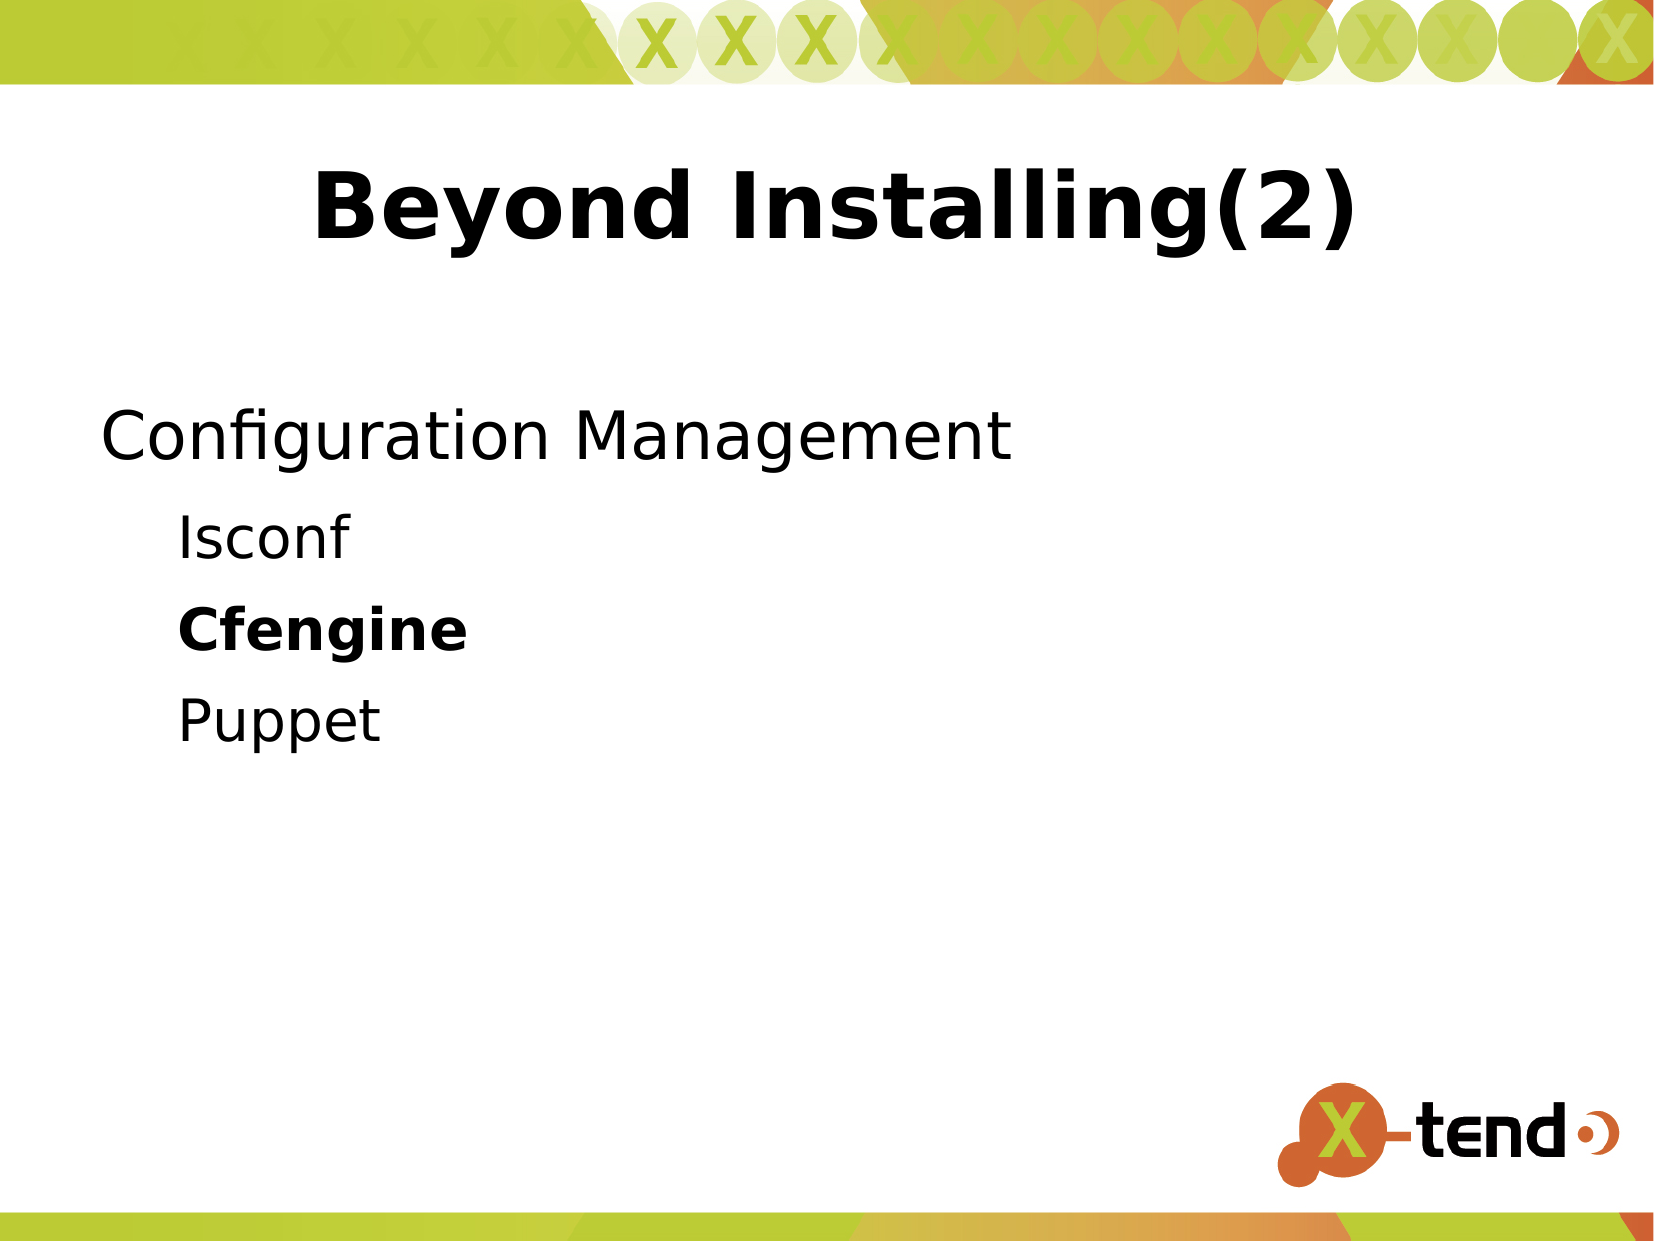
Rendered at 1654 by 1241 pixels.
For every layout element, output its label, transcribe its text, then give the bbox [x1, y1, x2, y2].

title Beyond Installing(2) [121, 102, 1534, 290]
list Configuration Management Isconf Cfengine Puppet [82, 290, 1571, 1109]
picture [0, 0, 1654, 1241]
